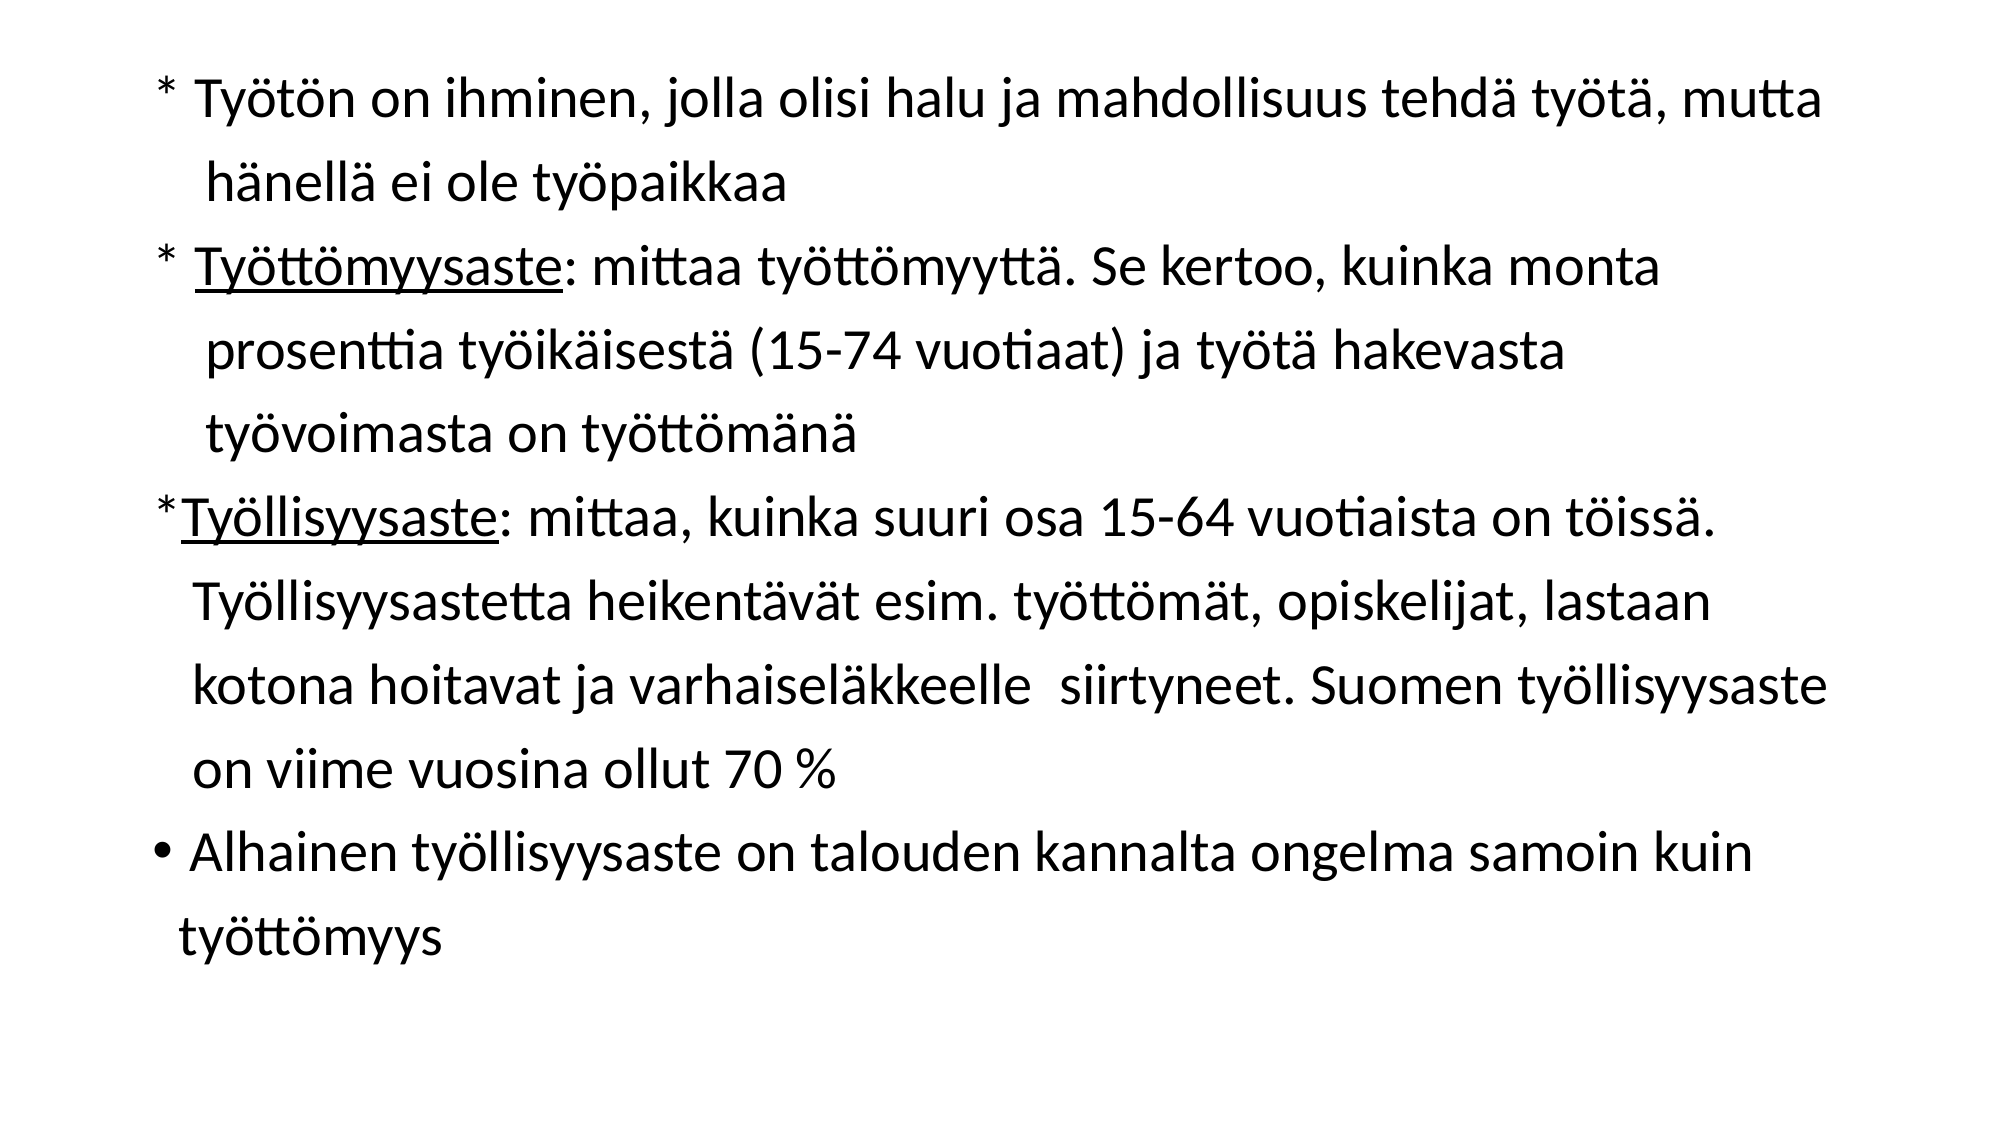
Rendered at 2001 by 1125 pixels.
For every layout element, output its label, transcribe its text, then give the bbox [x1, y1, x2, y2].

list * Työtön on ihminen, jolla olisi halu ja mahdollisuus tehdä työtä, mutta hänellä ei ole työpaikkaa * Työttömyysaste: mittaa työttömyyttä. Se kertoo, kuinka monta prosenttia työikäisestä (15-74 vuotiaat) ja työtä hakevasta työvoimasta on työttömänä *Työllisyysaste: mittaa, kuinka suuri osa 15-64 vuotiaista on töissä. Työllisyysastetta heikentävät esim. työttömät, opiskelijat, lastaan kotona hoitavat ja varhaiseläkkeelle siirtyneet. Suomen työllisyysaste on viime vuosina ollut 70 % Alhainen työllisyysaste on talouden kannalta ongelma samoin kuin työttömyys [137, 59, 1863, 1014]
